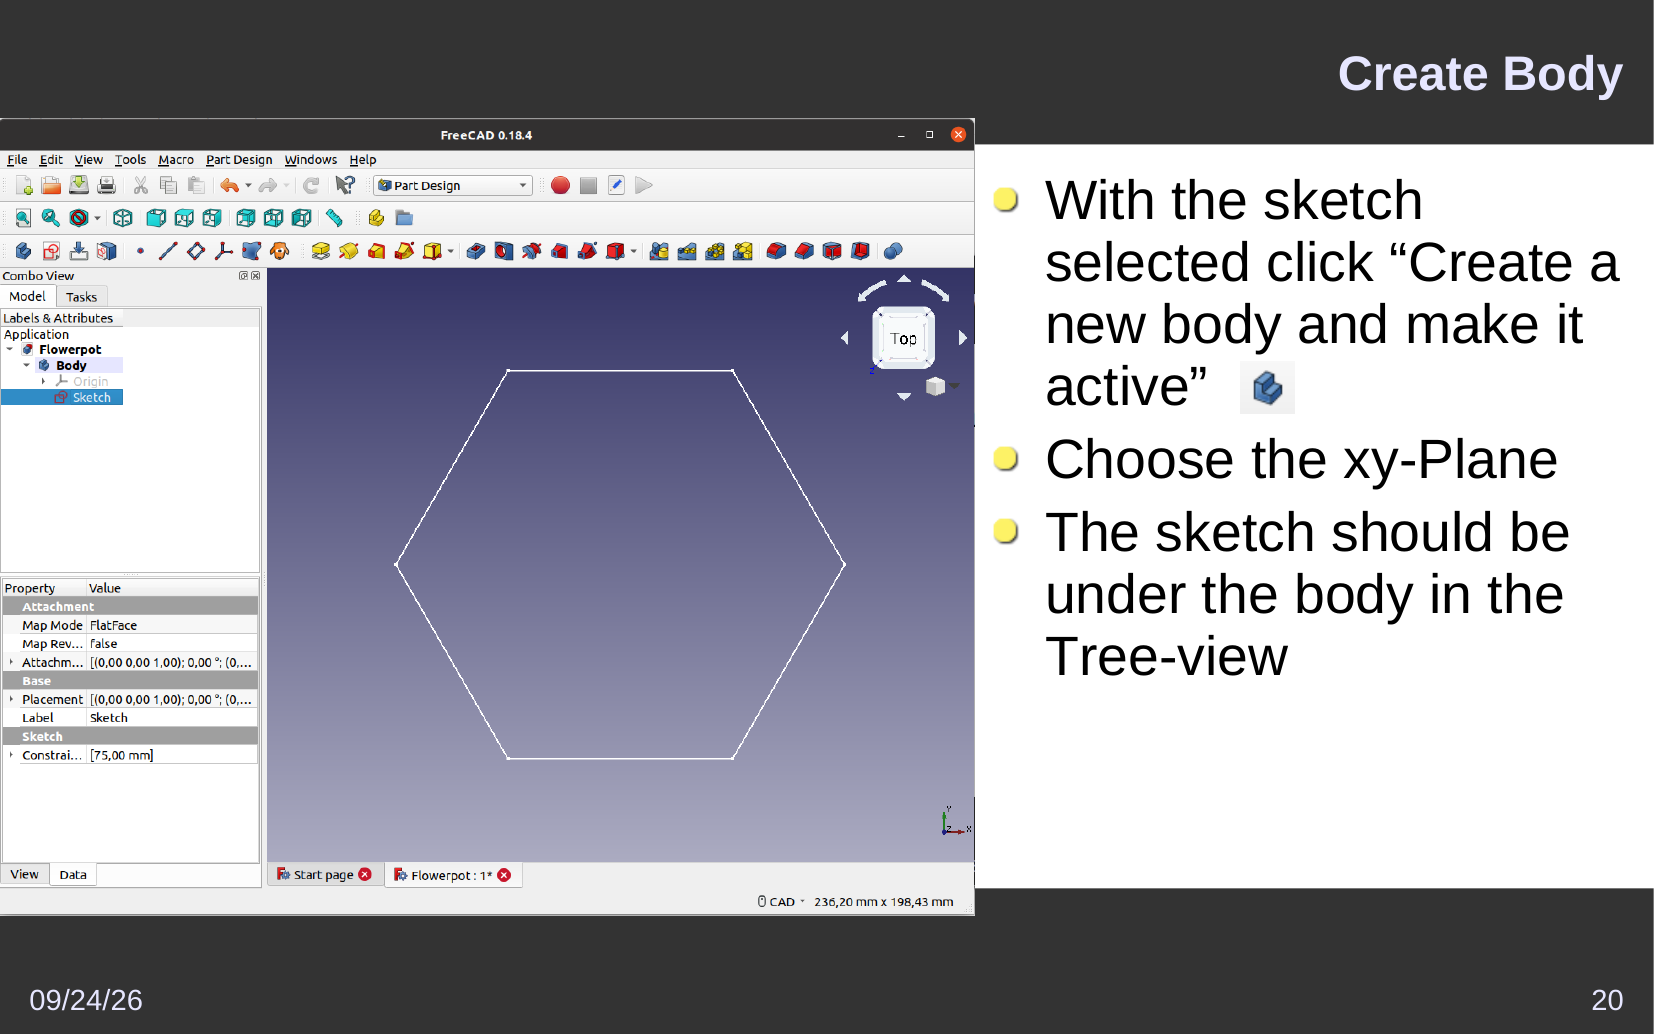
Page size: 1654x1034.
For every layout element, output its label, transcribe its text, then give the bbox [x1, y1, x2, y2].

picture [0, 0, 1654, 1034]
list With the sketch selected click “Create a new body and make it active” Choose the xy-Plane The sketch should be under the body in the Tree-view [975, 169, 1625, 886]
title Create Body [29, 16, 1624, 131]
